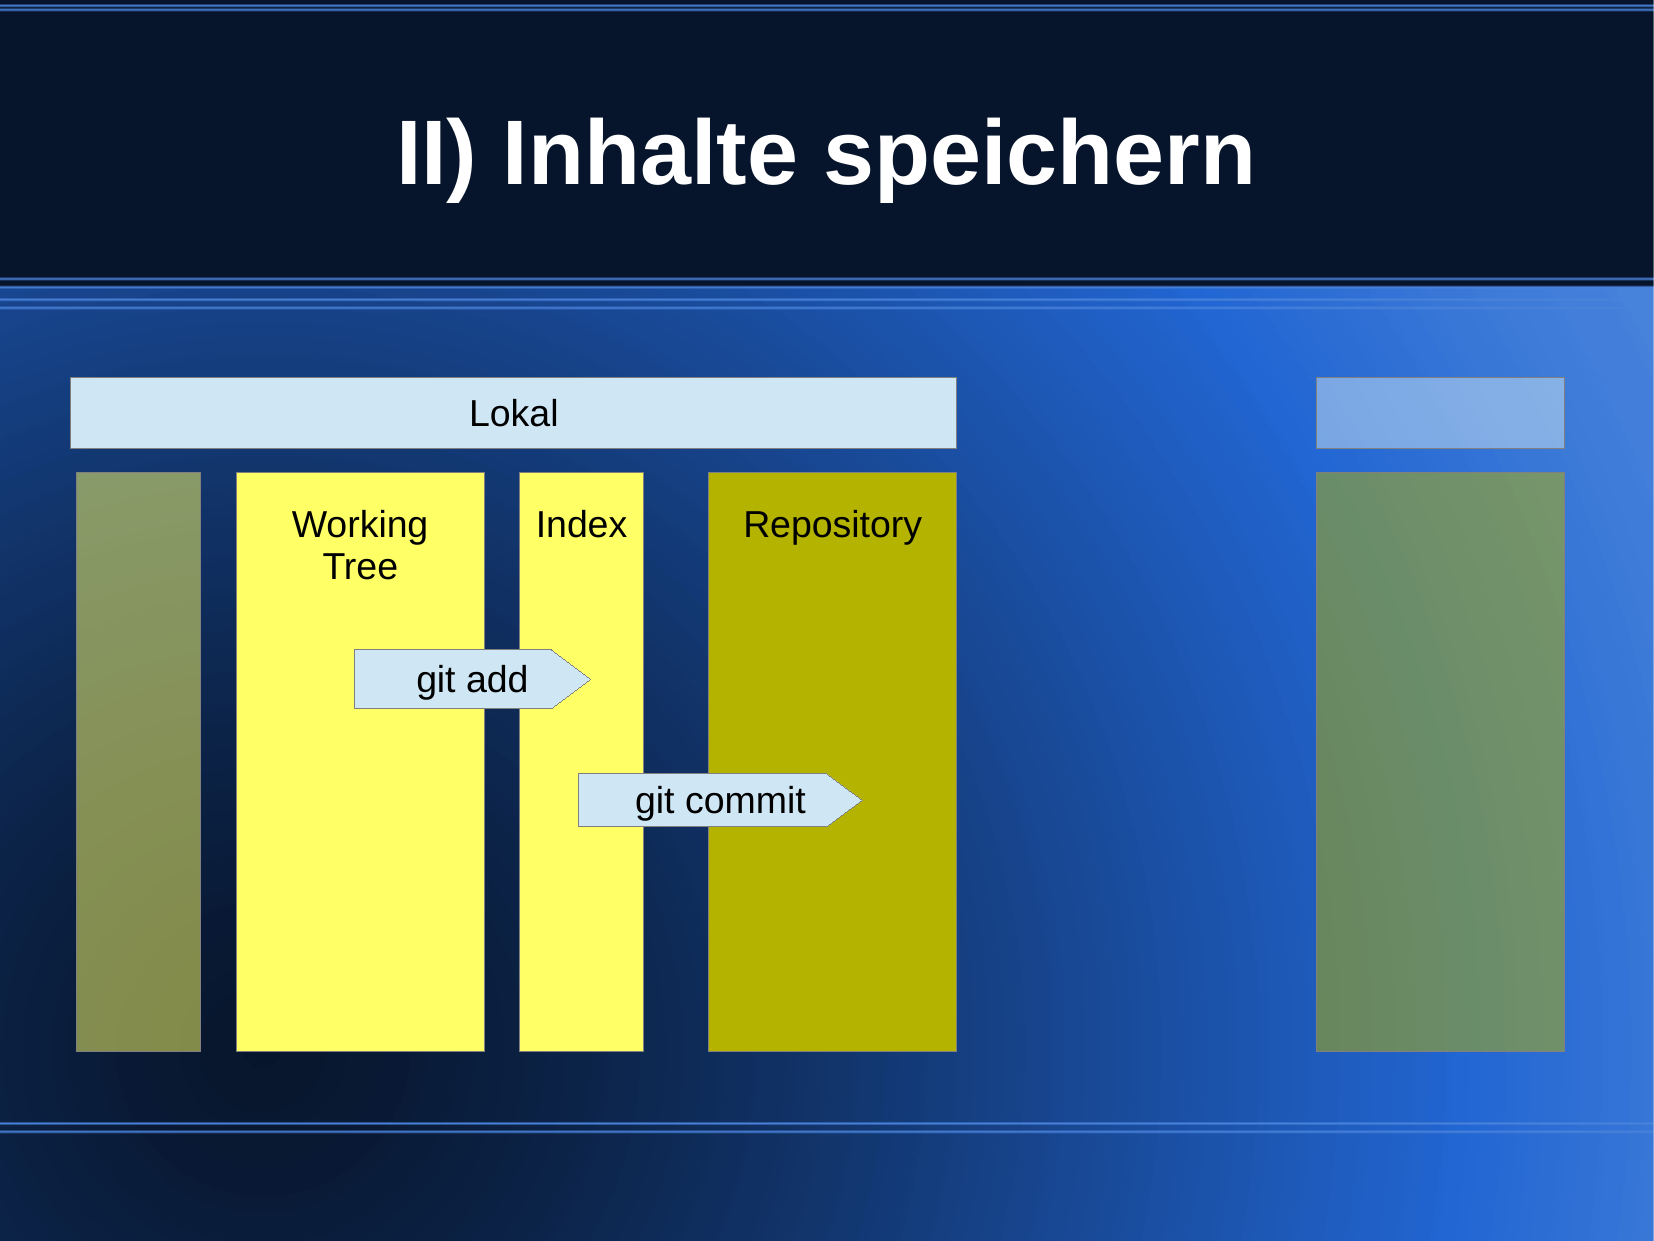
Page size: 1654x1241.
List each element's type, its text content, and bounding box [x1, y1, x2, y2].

text_box [1316, 472, 1565, 1052]
text_box Working Tree [236, 472, 485, 1052]
picture [0, 0, 1654, 1241]
text_box [1316, 377, 1565, 449]
title II) Inhalte speichern [82, 49, 1571, 257]
text_box git commit [578, 773, 863, 827]
text_box Index [519, 472, 644, 1052]
text_box Lokal [70, 377, 957, 449]
text_box Repository [708, 472, 957, 1052]
text_box git add [354, 649, 591, 709]
text_box [76, 472, 201, 1052]
